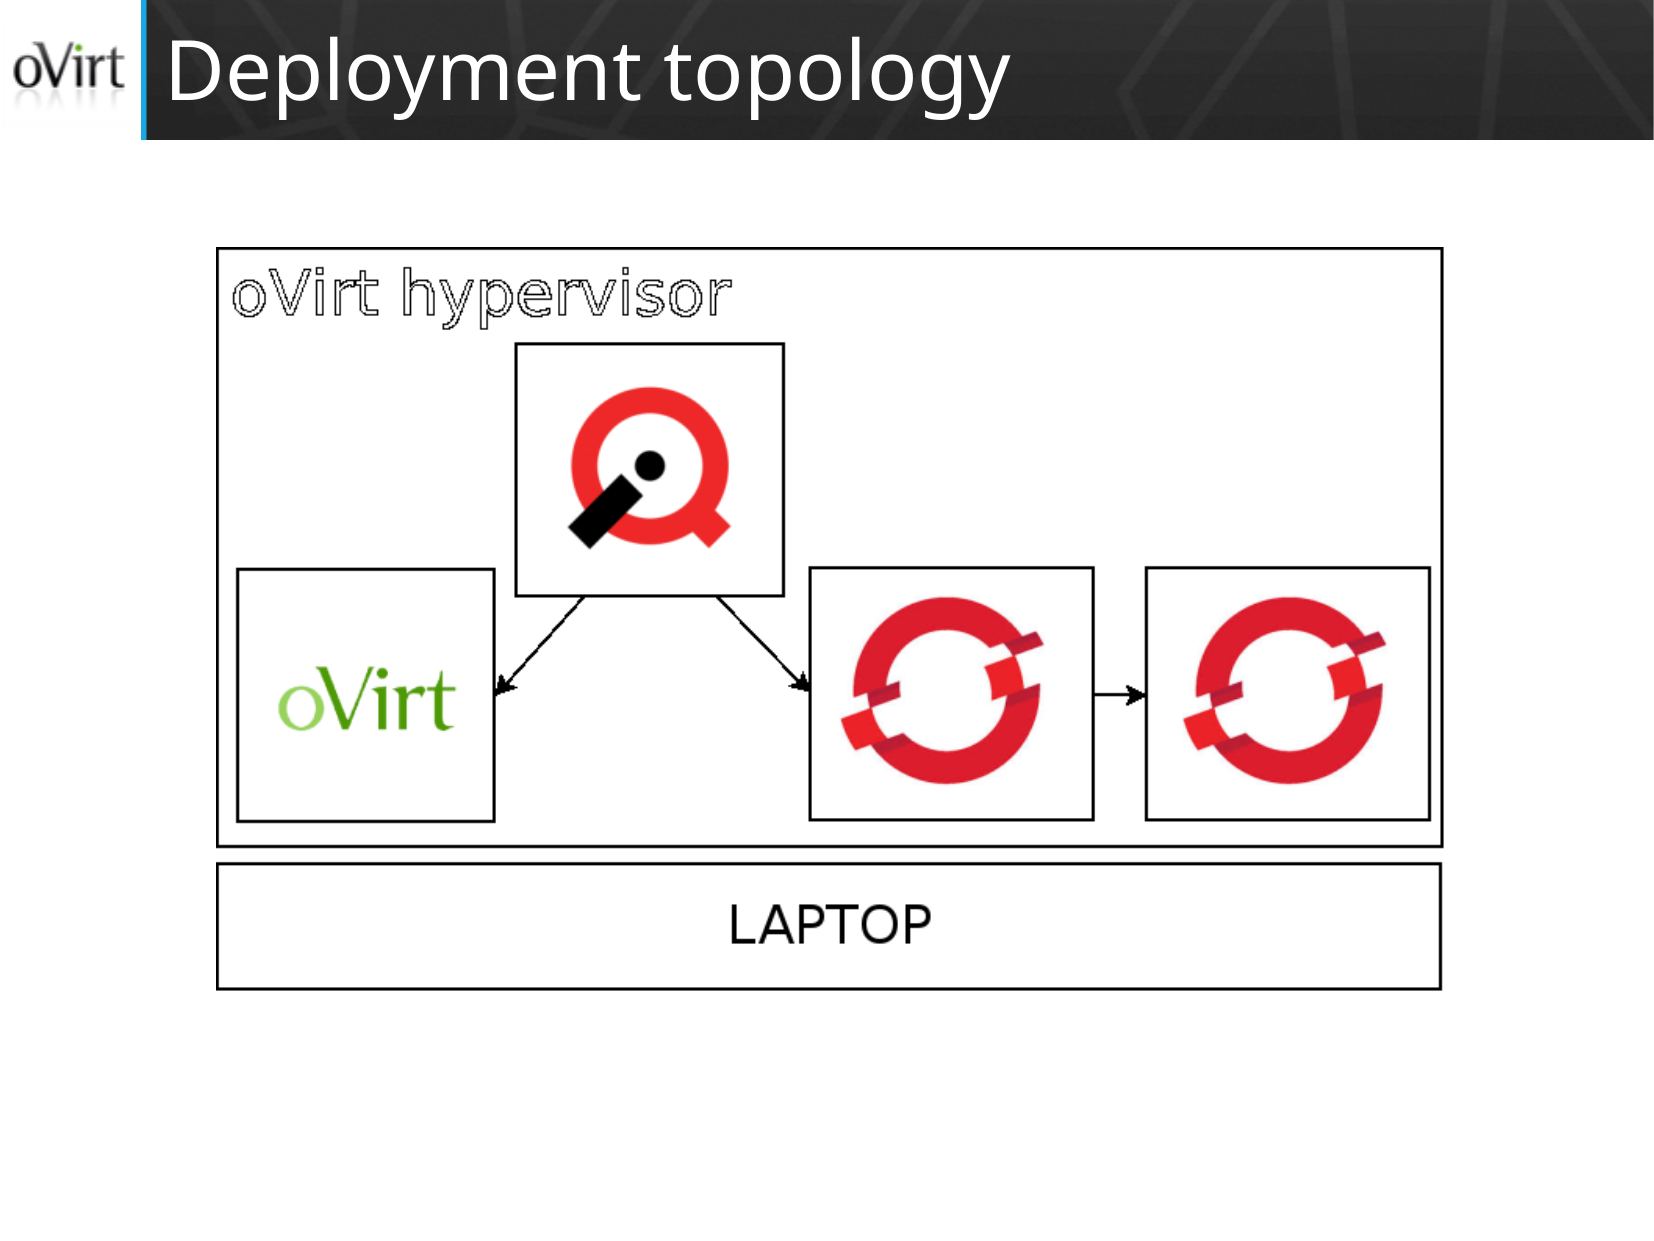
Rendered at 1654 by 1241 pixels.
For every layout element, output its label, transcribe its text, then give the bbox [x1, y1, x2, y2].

picture [0, 0, 1654, 140]
picture [216, 247, 1447, 994]
title Deployment topology [164, 18, 1653, 119]
